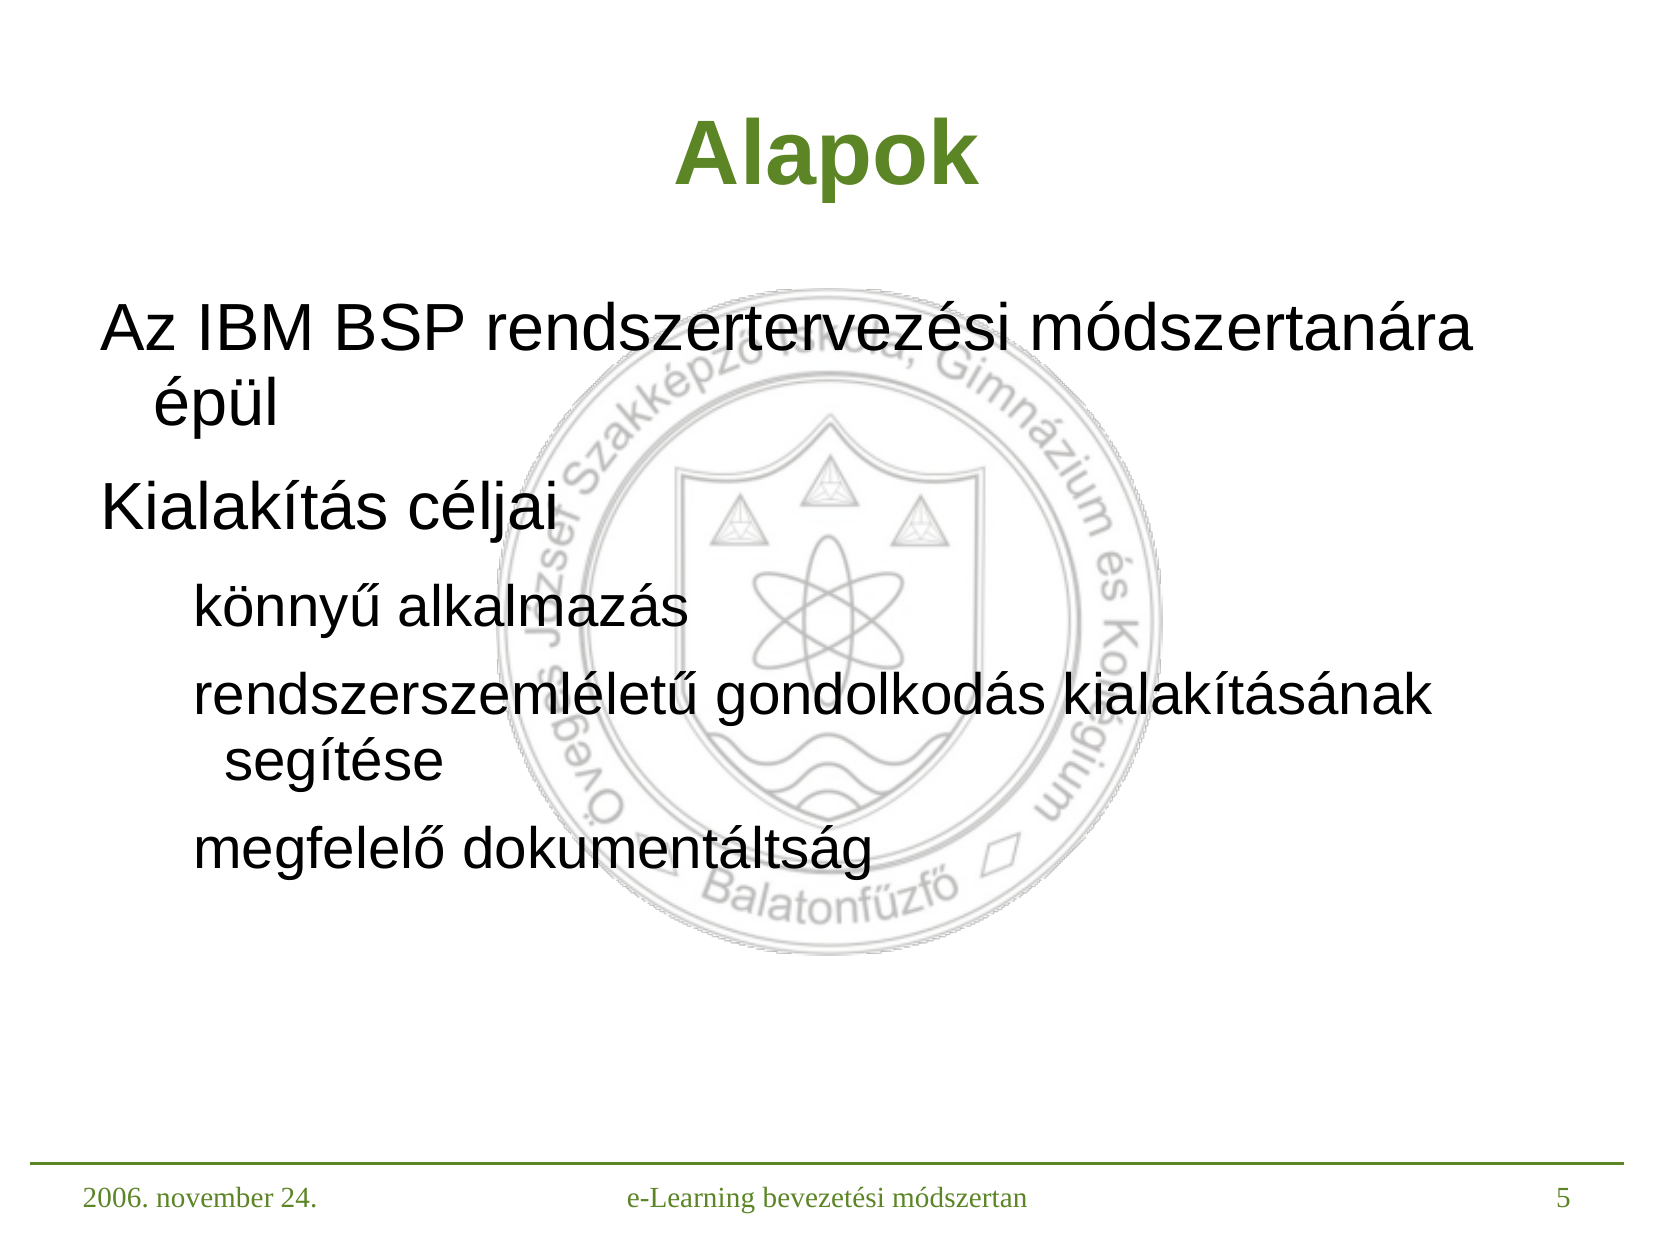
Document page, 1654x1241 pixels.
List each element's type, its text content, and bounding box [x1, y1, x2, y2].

title Alapok [82, 49, 1571, 257]
list Az IBM BSP rendszertervezési módszertanára épül Kialakítás céljai könnyű alkalmazás rendszerszemléletű gondolkodás kialakításának segítése megfelelő dokumentáltság [82, 290, 1571, 1109]
